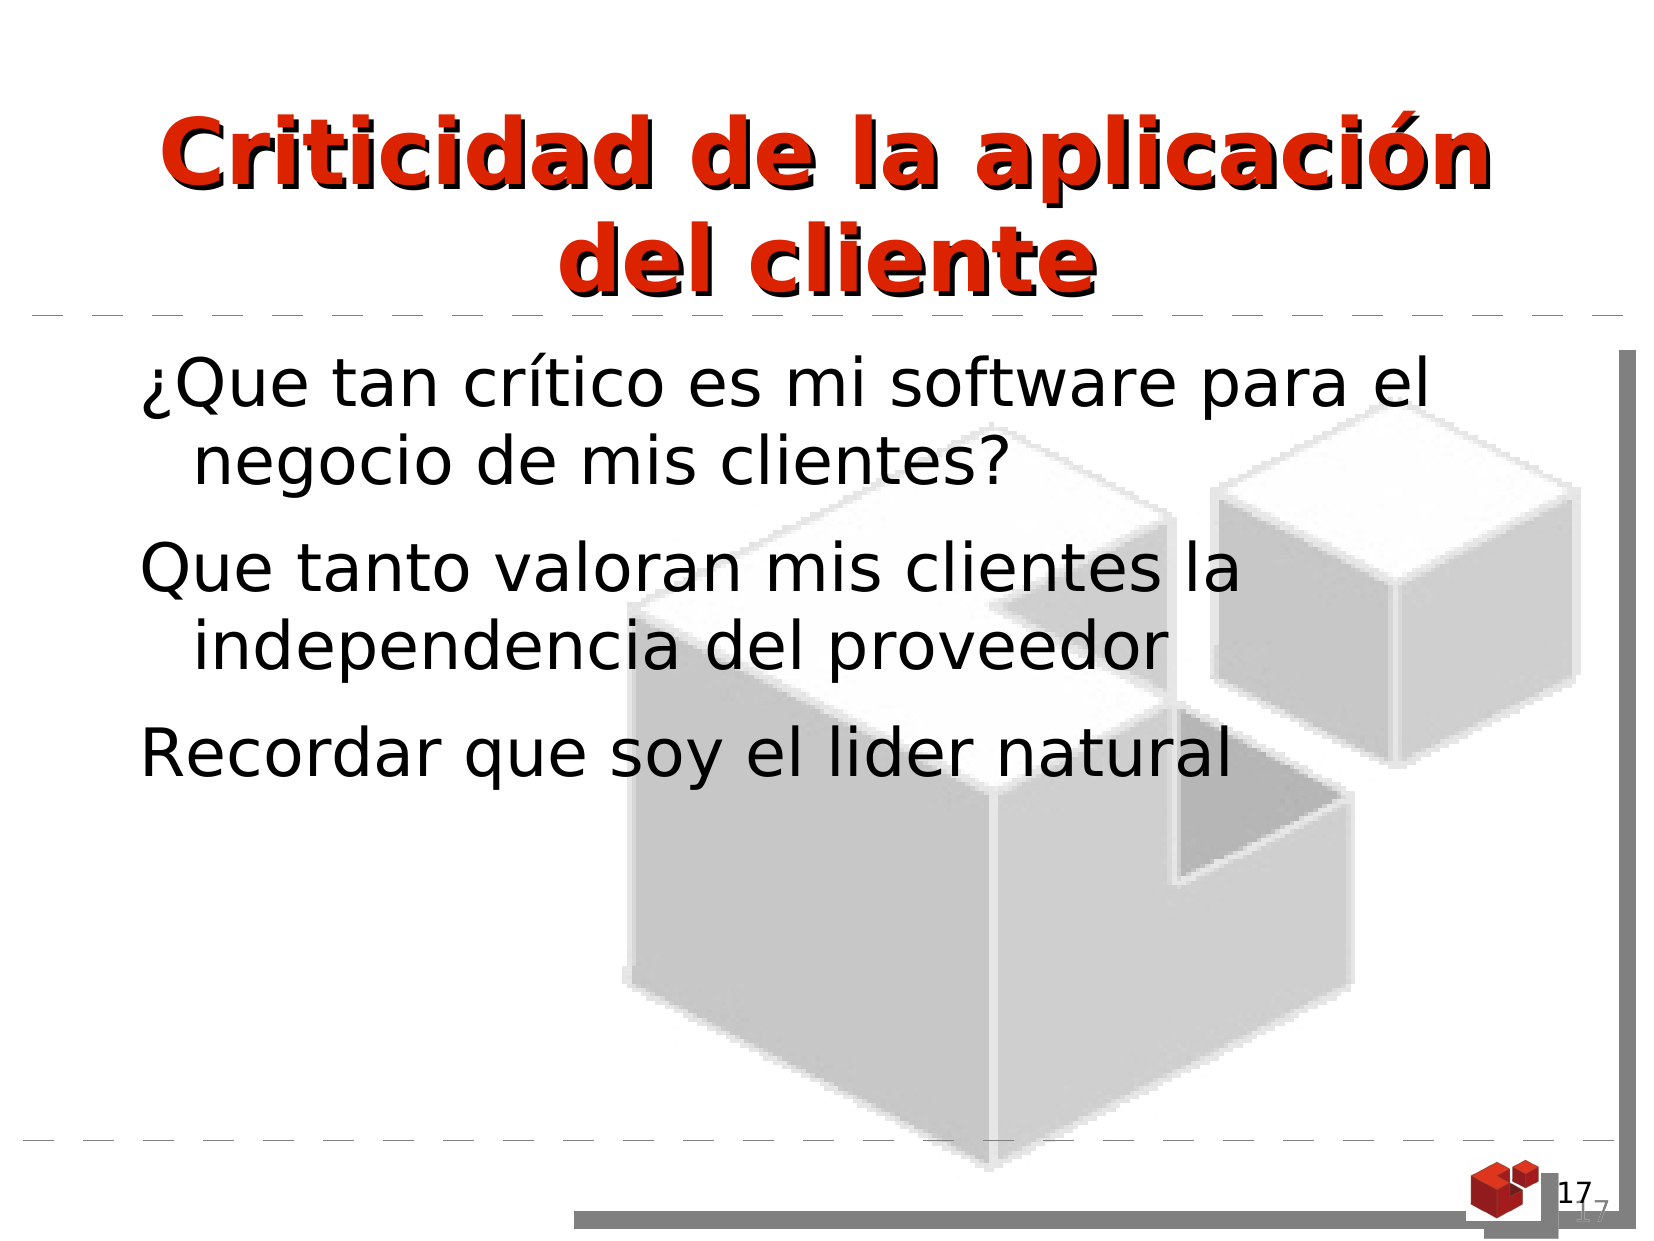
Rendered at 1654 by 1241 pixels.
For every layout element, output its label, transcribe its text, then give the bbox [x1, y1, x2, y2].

picture [557, 333, 1619, 1221]
list ¿Que tan crítico es mi software para el negocio de mis clientes? Que tanto valoran mis clientes la independencia del proveedor Recordar que soy el lider natural [121, 344, 1534, 1127]
title Criticidad de la aplicación del cliente [121, 99, 1534, 314]
